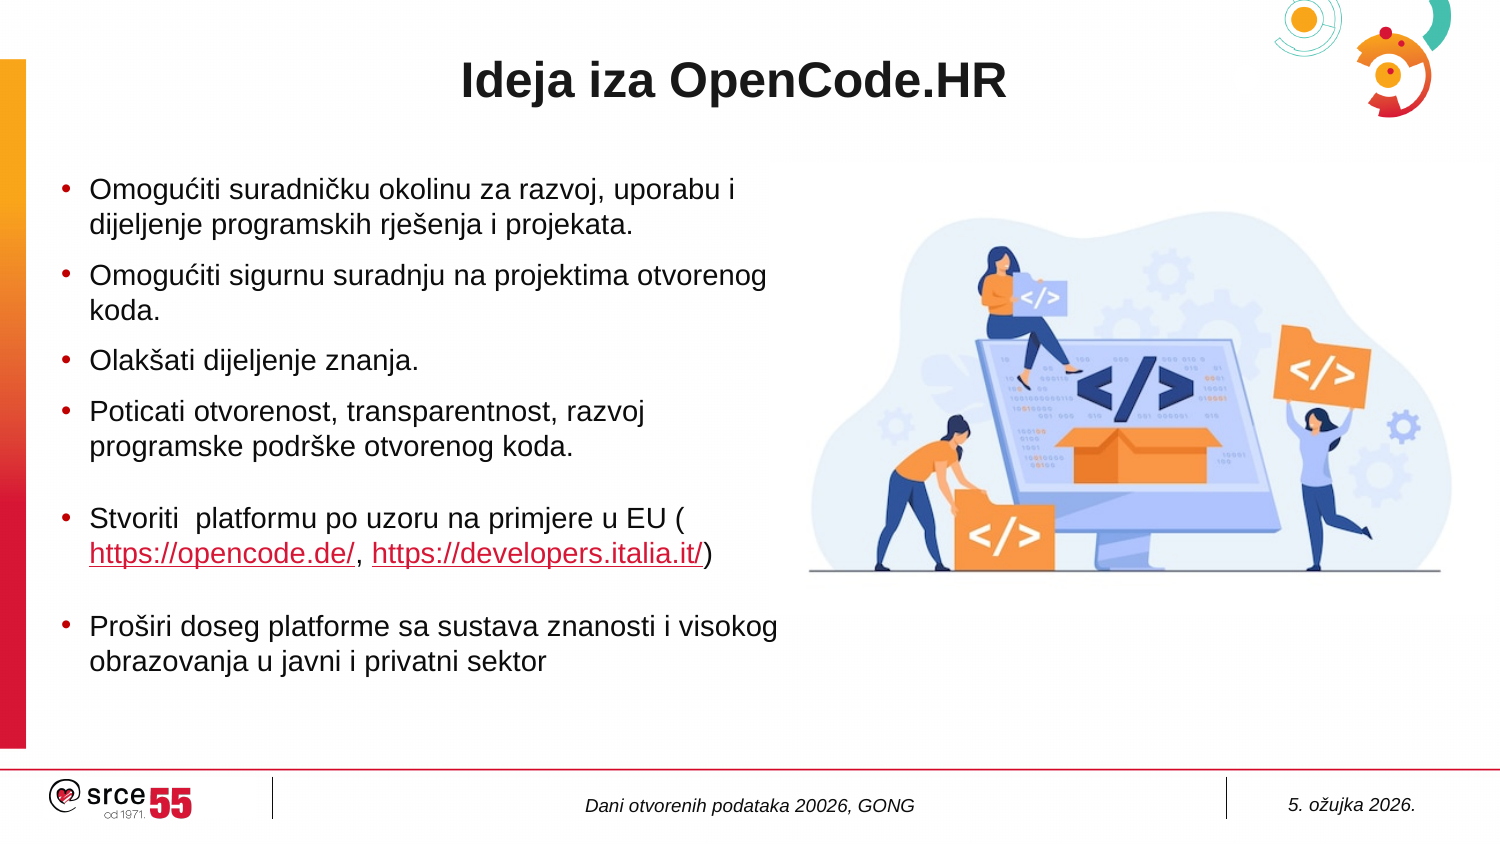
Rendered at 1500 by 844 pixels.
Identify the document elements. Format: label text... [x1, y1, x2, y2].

footer Dani otvorenih podataka 20026, GONG [338, 782, 1162, 828]
slide_number 5. ožujka 2026. [1254, 781, 1451, 827]
title Ideja iza OpenCode.HR [87, 0, 1382, 164]
list Omogućiti suradničku okolinu za razvoj, uporabu i dijeljenje programskih rješenja i projekata. Omogućiti sigurnu suradnju na projektima otvorenog koda. Olakšati dijeljenje znanja. Poticati otvorenost, transparentnost, razvoj programske podrške otvorenog koda. Stvoriti platformu po uzoru na primjere u EU (https://opencode.de/, https://developers.italia.it/) Proširi doseg platforme sa sustava znanosti i visokog obrazovanja u javni i privatni sektor [46, 163, 813, 699]
picture [0, 0, 1500, 844]
